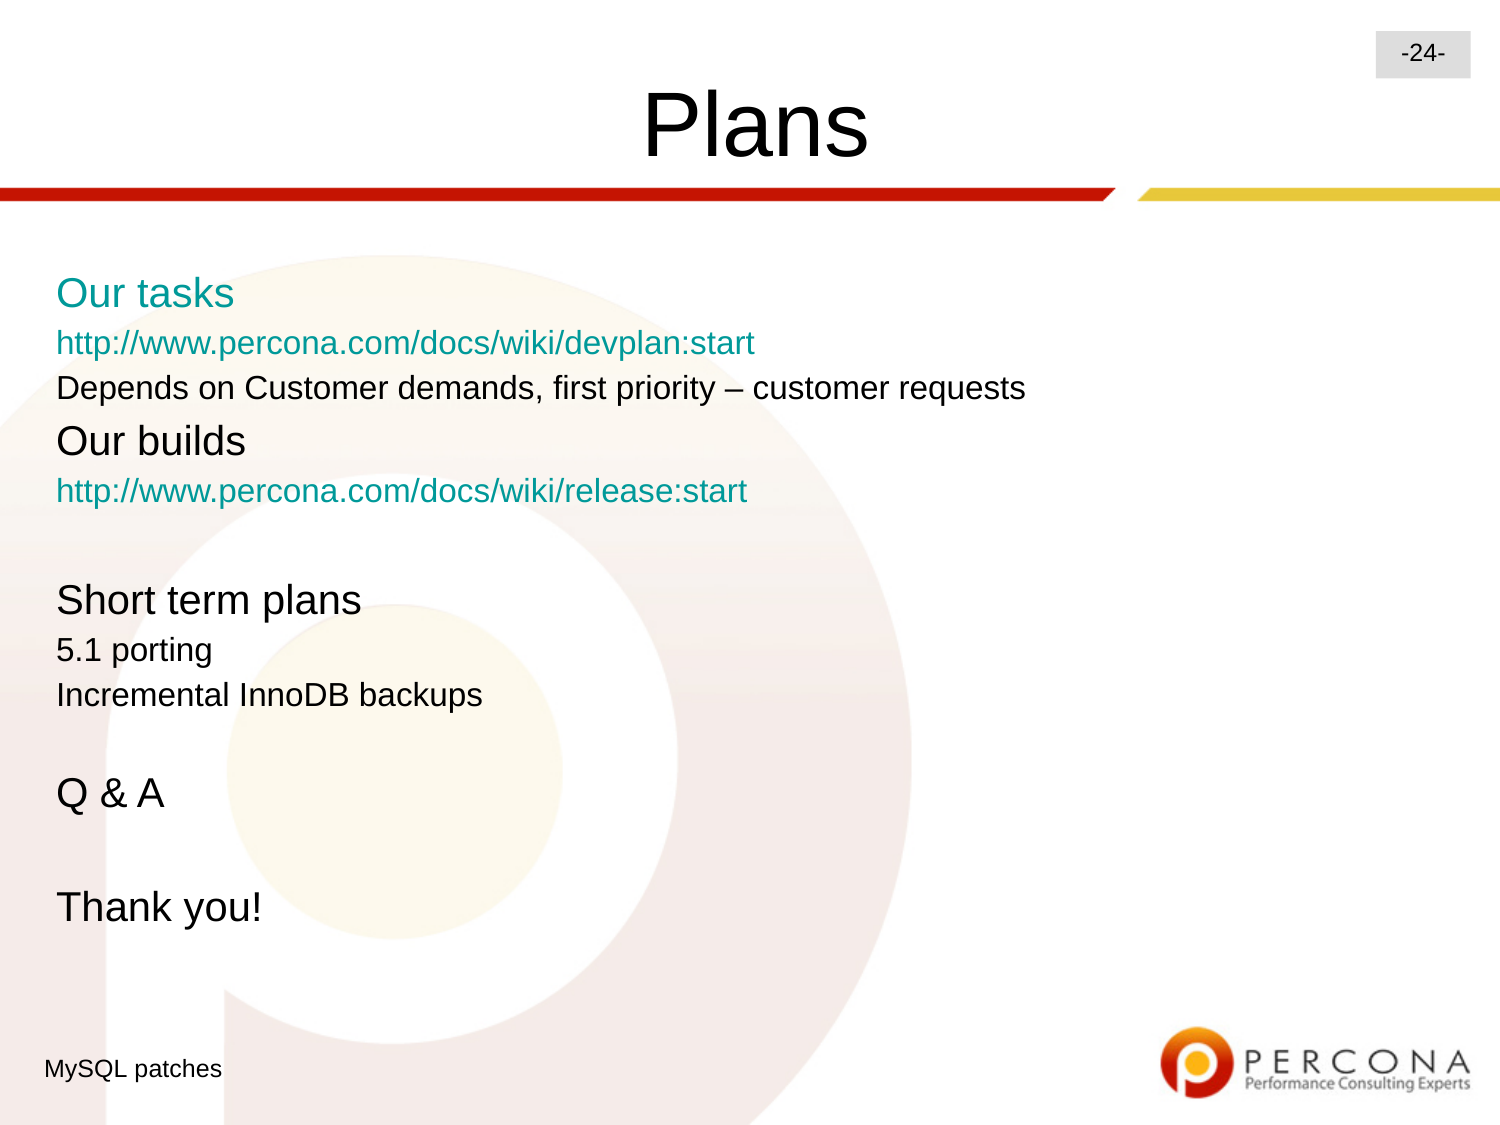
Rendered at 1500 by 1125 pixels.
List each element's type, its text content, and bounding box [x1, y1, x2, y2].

title Plans [41, 54, 1471, 195]
list Our tasks http://www.percona.com/docs/wiki/devplan:start Depends on Customer demands, first priority – customer requests Our builds http://www.percona.com/docs/wiki/release:start Short term plans 5.1 porting Incremental InnoDB backups Q & A Thank you! [41, 262, 1471, 1052]
picture [0, 0, 1500, 1125]
text_box -1- [1375, 31, 1471, 54]
text_box MySQL patches [29, 1046, 1129, 1103]
